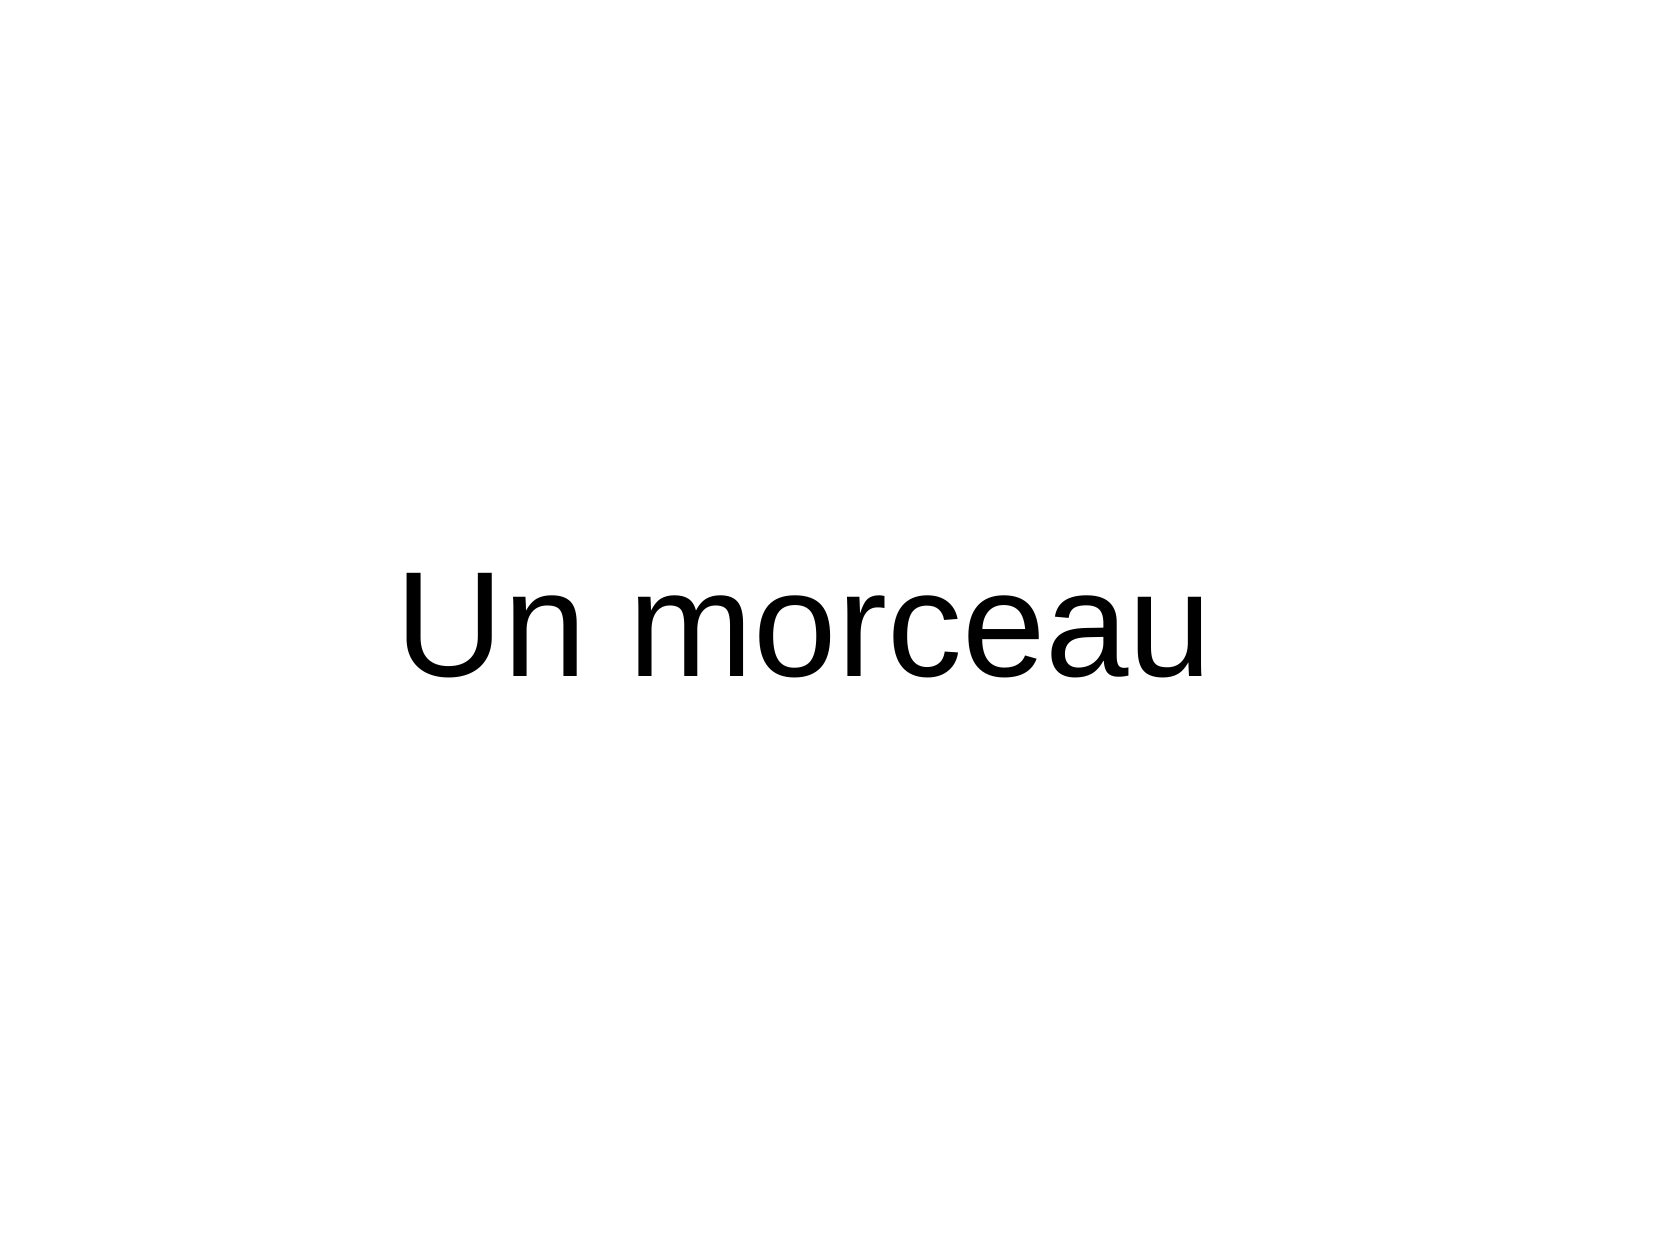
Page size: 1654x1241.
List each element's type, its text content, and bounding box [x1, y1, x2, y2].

text_box Un morceau [380, 533, 1279, 717]
